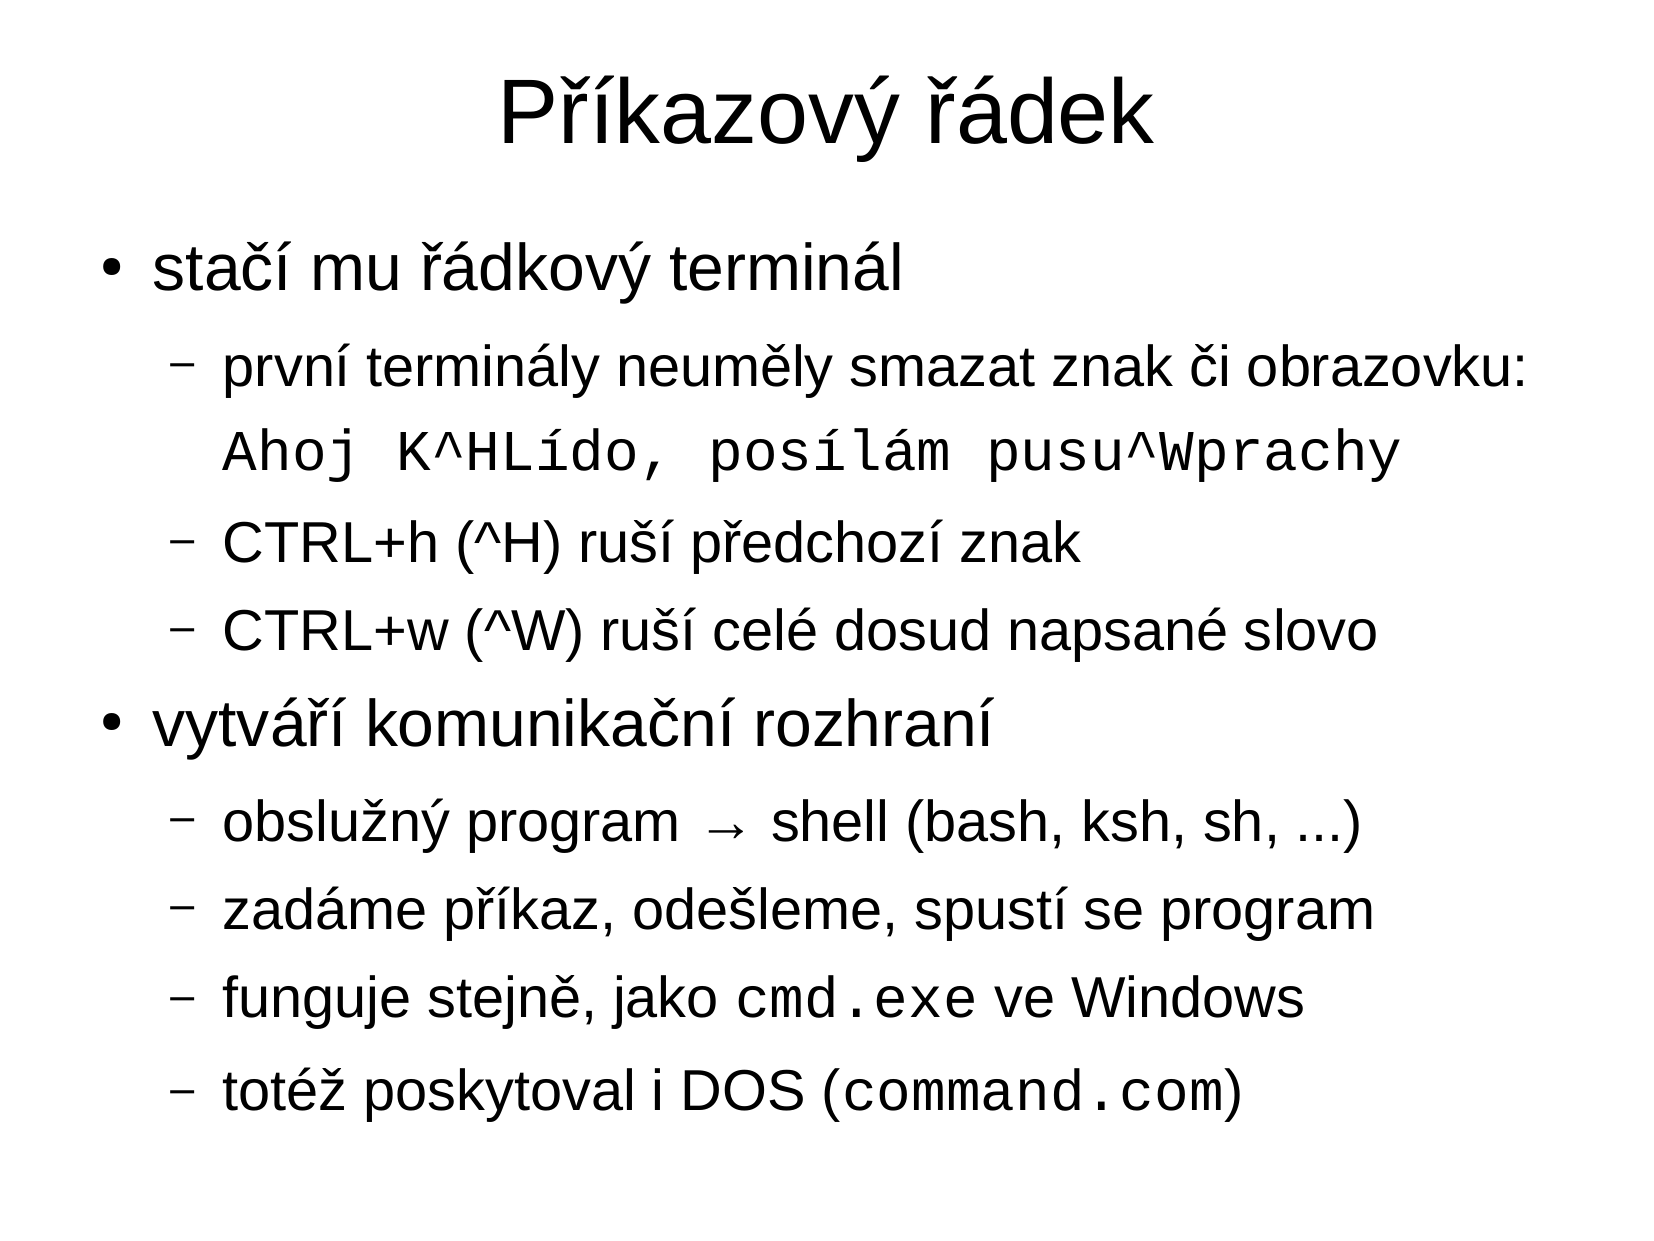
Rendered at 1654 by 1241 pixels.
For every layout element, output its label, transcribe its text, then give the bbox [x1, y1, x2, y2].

list stačí mu řádkový terminál první terminály neuměly smazat znak či obrazovku: Ahoj K^HLído, posílám pusu^Wprachy CTRL+h (^H) ruší předchozí znak CTRL+w (^W) ruší celé dosud napsané slovo vytváří komunikační rozhraní obslužný program → shell (bash, ksh, sh, ...) zadáme příkaz, odešleme, spustí se program funguje stejně, jako cmd.exe ve Windows totéž poskytoval i DOS (command.com) [82, 231, 1571, 1129]
title Příkazový řádek [82, 15, 1571, 208]
